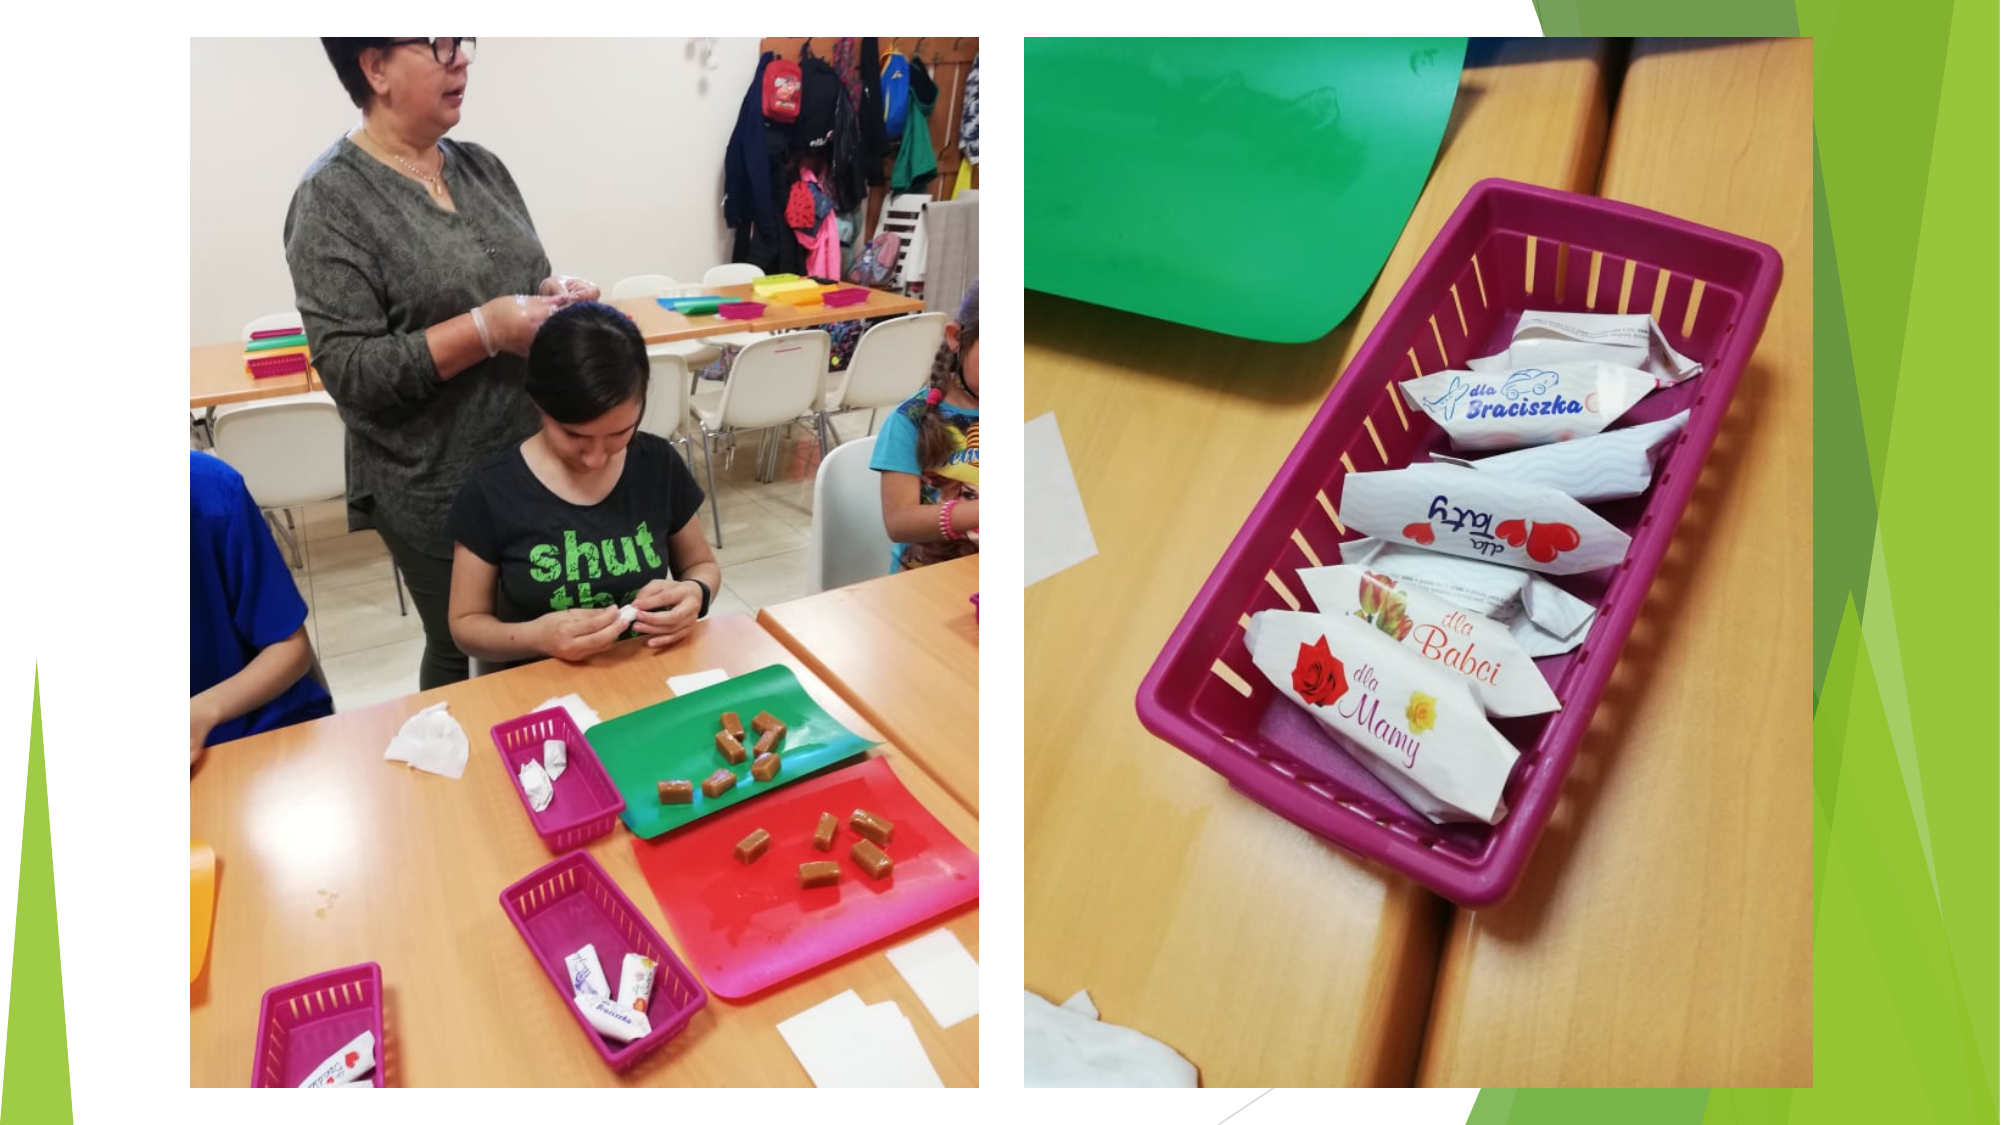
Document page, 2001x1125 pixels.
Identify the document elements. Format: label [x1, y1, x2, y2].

picture [190, 37, 979, 1088]
picture [1024, 37, 1813, 1088]
